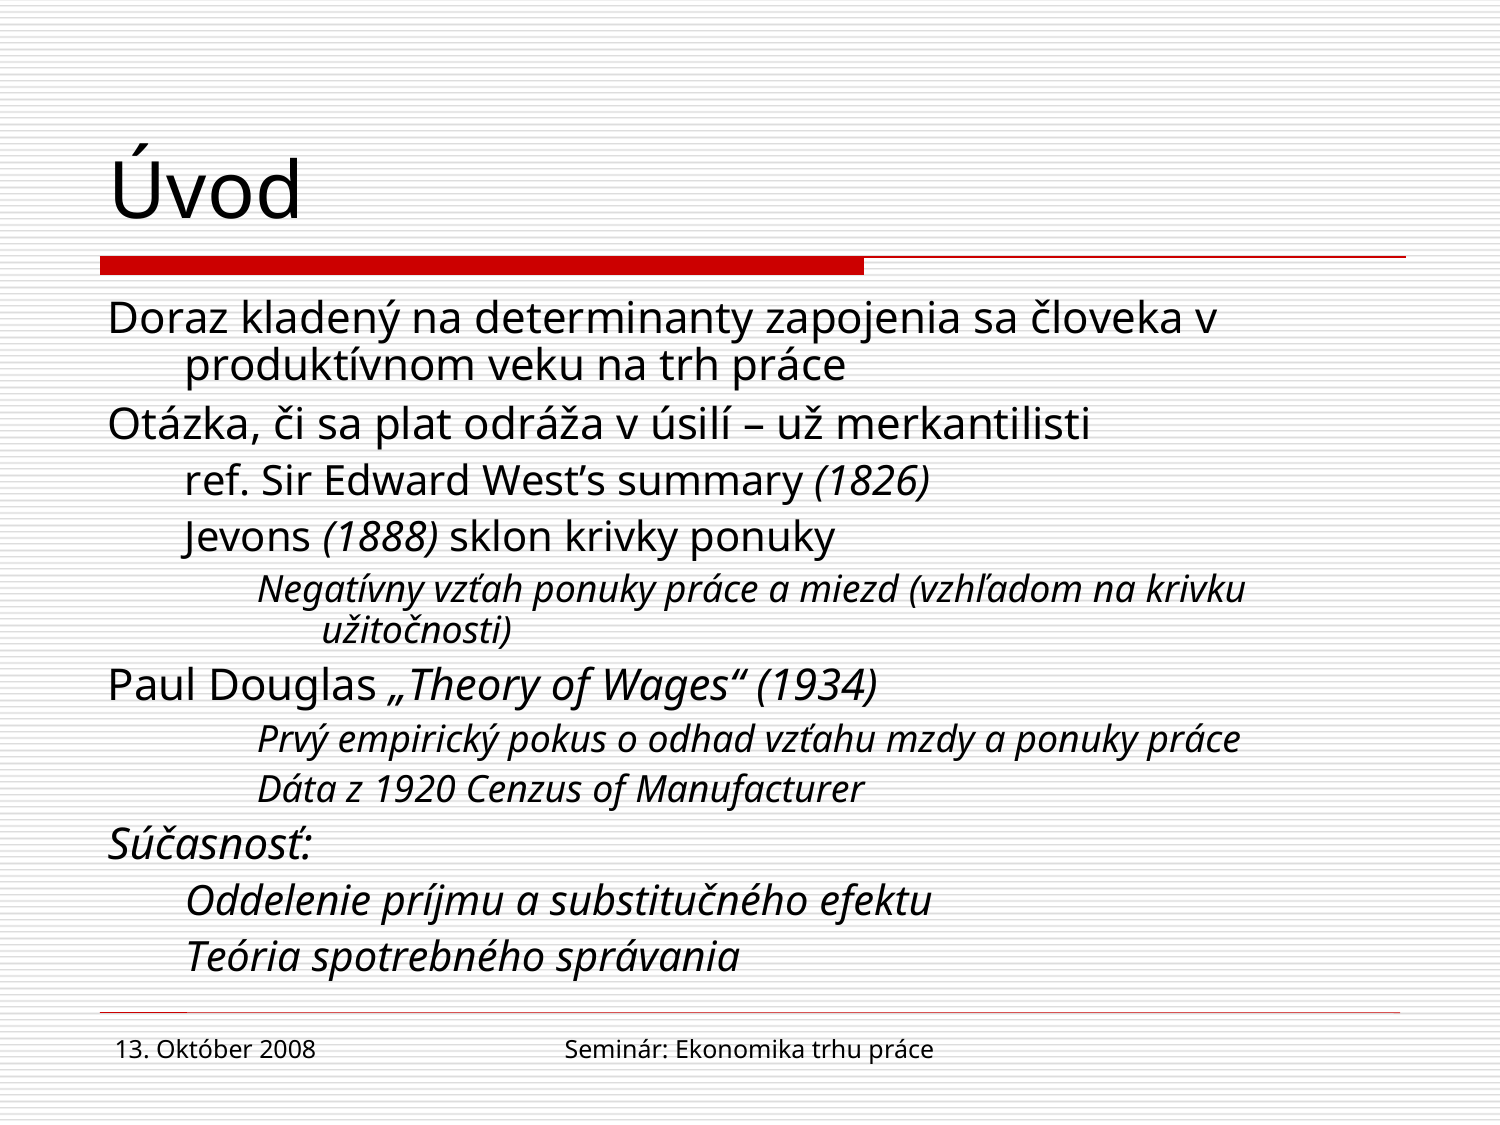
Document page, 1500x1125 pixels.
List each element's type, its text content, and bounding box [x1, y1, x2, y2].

title Úvod [94, 49, 1407, 250]
picture [0, 0, 1500, 1125]
list Doraz kladený na determinanty zapojenia sa človeka v produktívnom veku na trh práce Otázka, či sa plat odráža v úsilí – už merkantilisti ref. Sir Edward West’s summary (1826)‏ Jevons (1888) sklon krivky ponuky Negatívny vzťah ponuky práce a miezd (vzhľadom na krivku užitočnosti)‏ Paul Douglas „Theory of Wages“ (1934)‏ Prvý empirický pokus o odhad vzťahu mzdy a ponuky práce Dáta z 1920 Cenzus of Manufacturer Súčasnosť: Oddelenie príjmu a substitučného efektu Teória spotrebného správania [92, 287, 1406, 1046]
